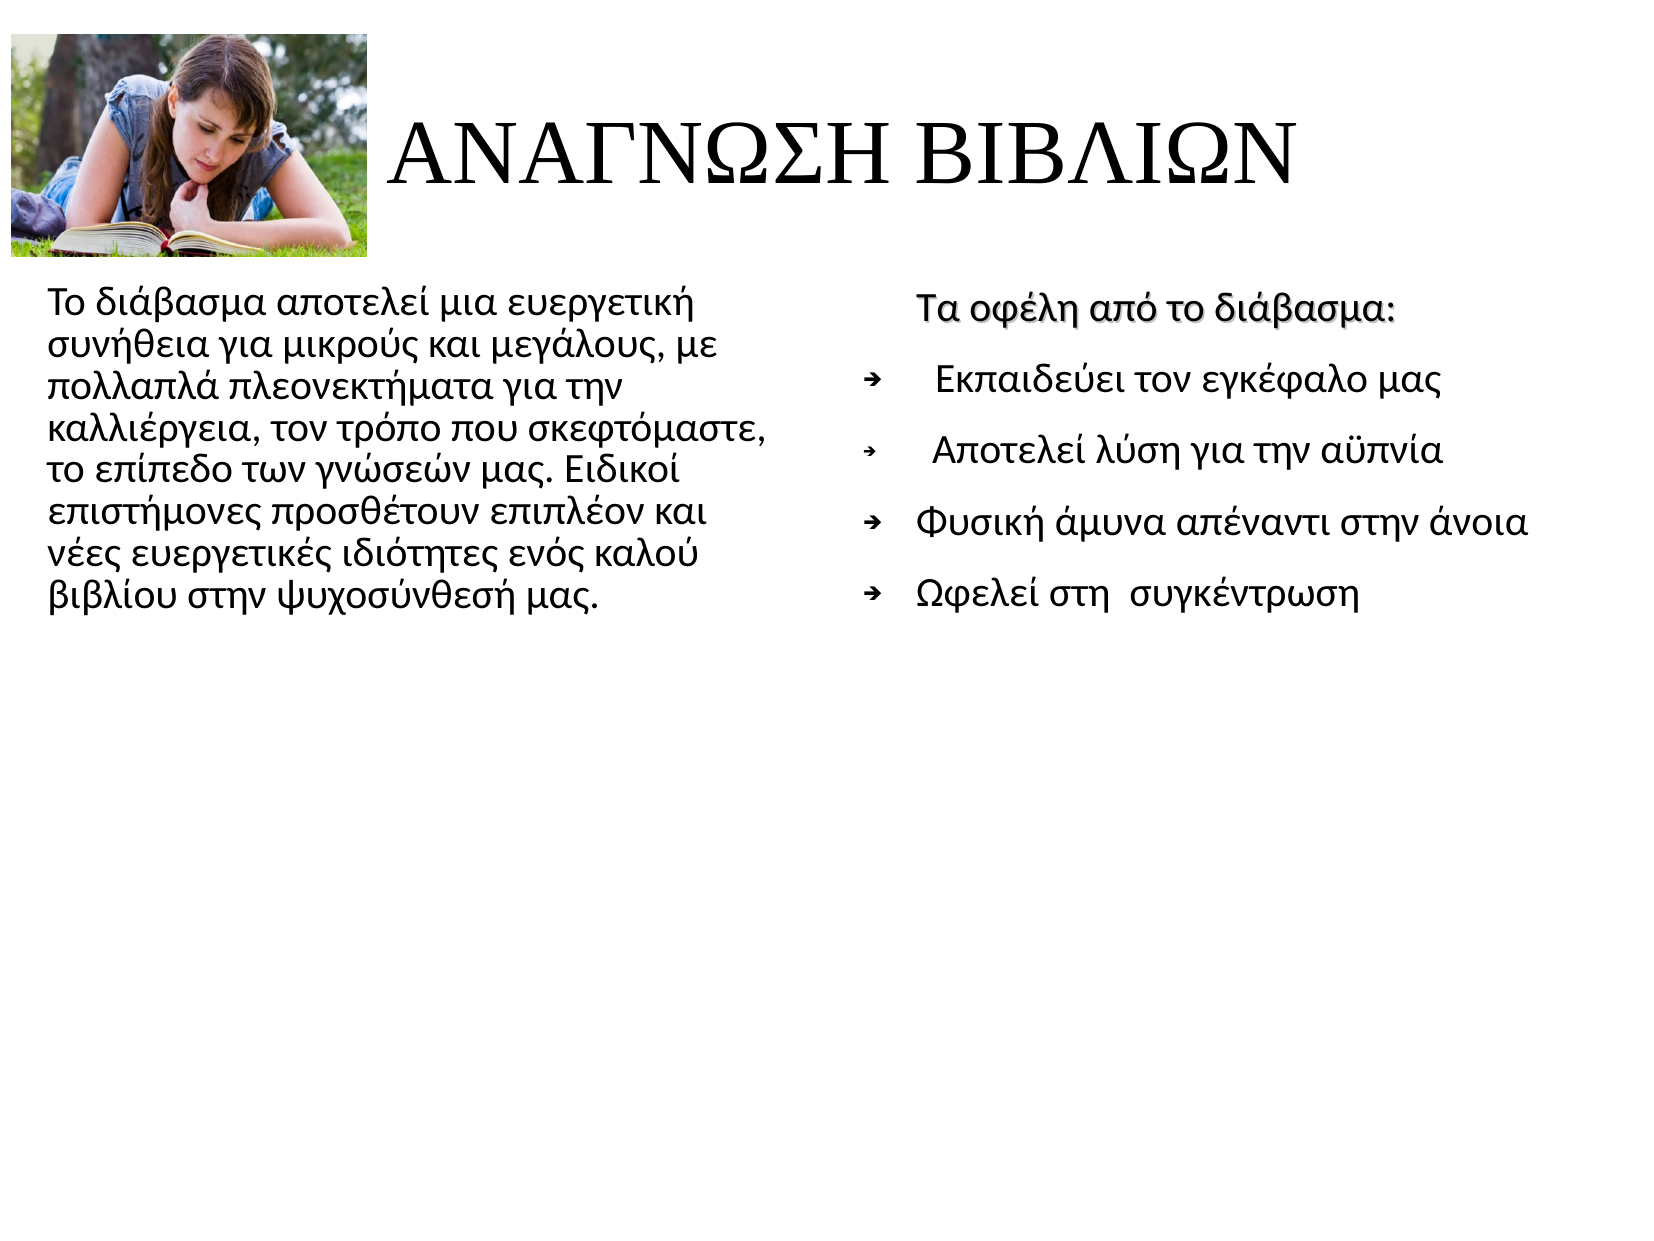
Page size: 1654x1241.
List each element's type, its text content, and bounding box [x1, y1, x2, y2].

list To διάβασμα αποτελεί μια ευεργετική συνήθεια για μικρούς και μεγάλους, με πολλαπλά πλεονεκτήματα για την καλλιέργεια, τον τρόπο που σκεφτόμαστε, το επίπεδο των γνώσεών μας. Ειδικοί επιστήμονες προσθέτουν επιπλέον και νέες ευεργετικές ιδιότητες ενός καλού βιβλίου στην ψυχοσύνθεσή μας. [47, 284, 774, 1004]
picture [11, 34, 367, 257]
title ΑΝΑΓΝΩΣΗ ΒΙΒΛΙΩΝ [367, 49, 1571, 257]
list Τα οφέλη από το διάβασμα: Εκπαιδεύει τον εγκέφαλο μας Αποτελεί λύση για την αϋπνία Φυσική άμυνα απέναντι στην άνοια Ωφελεί στη συγκέντρωση [845, 290, 1572, 1010]
